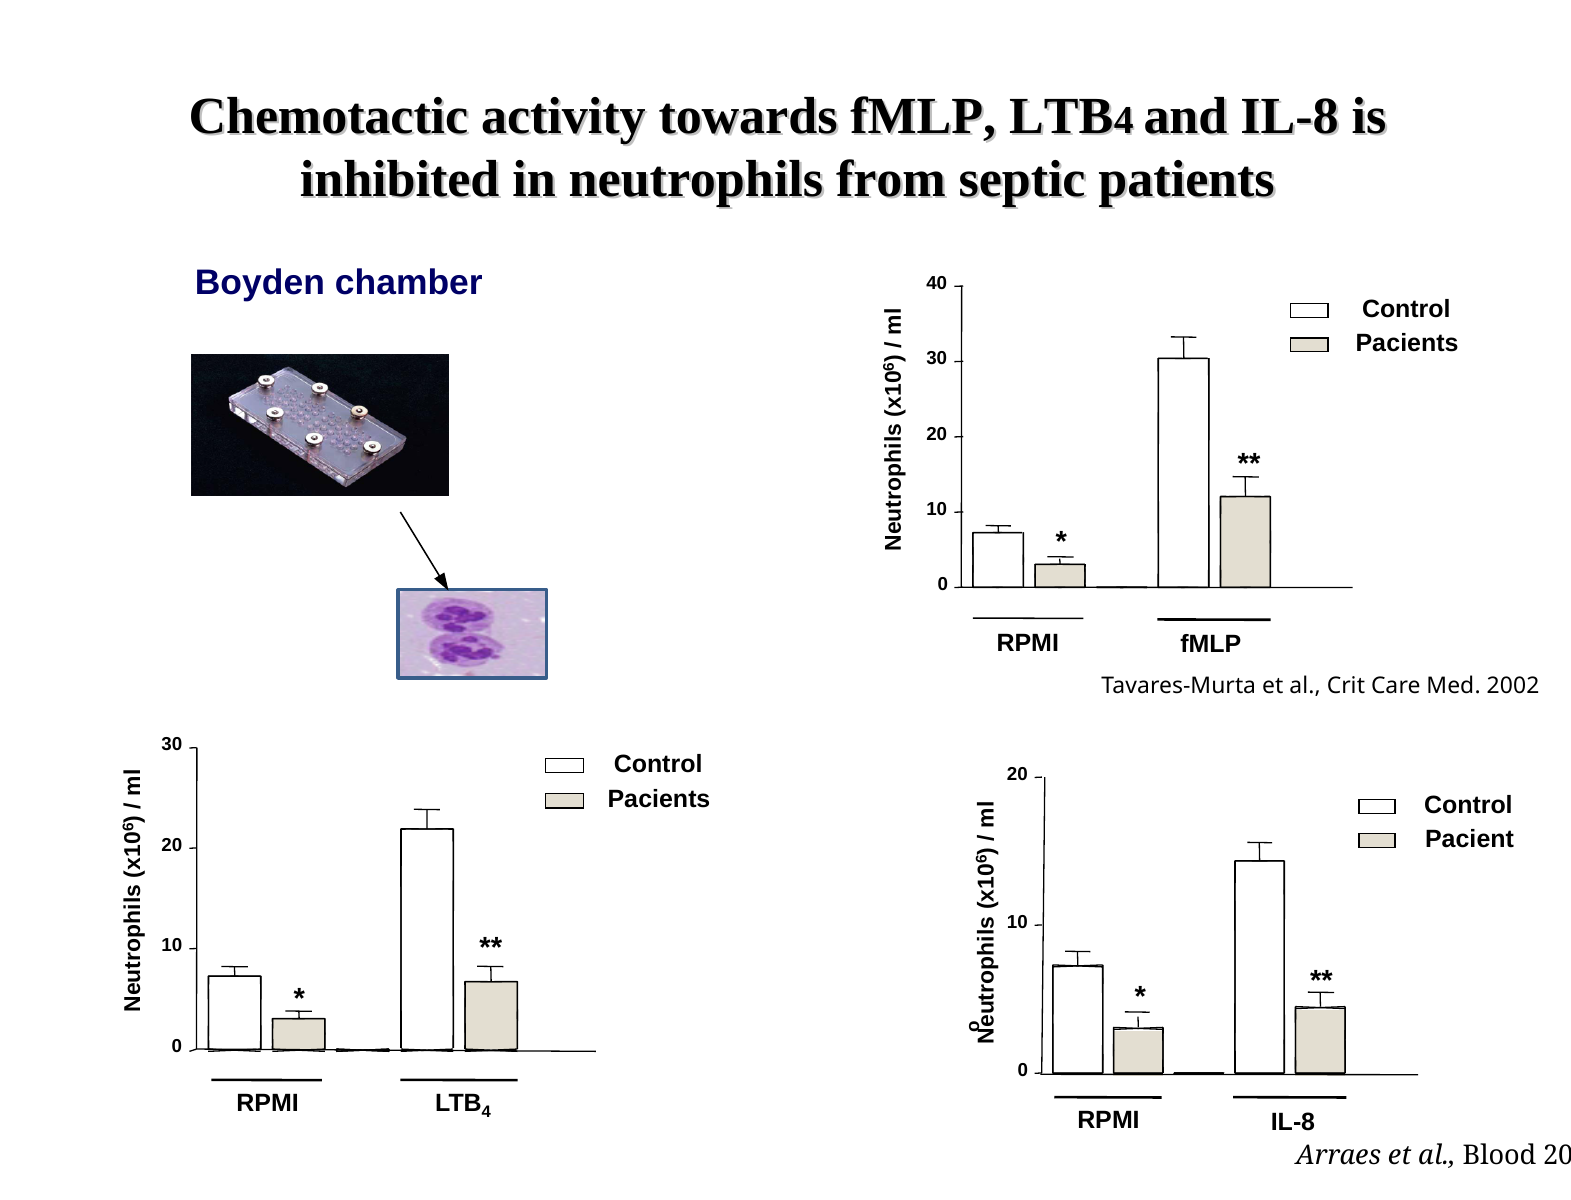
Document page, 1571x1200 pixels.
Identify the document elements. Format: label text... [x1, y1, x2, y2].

text_box Neutrophils (x106) / ml [870, 292, 913, 567]
text_box [93, 209, 1515, 1159]
text_box fMLP [1180, 632, 1242, 658]
text_box 0 [1017, 1061, 1028, 1080]
text_box Boyden chamber [181, 251, 497, 310]
text_box 20 [1007, 765, 1028, 784]
text_box RPMI [236, 1091, 299, 1117]
text_box 20 [926, 425, 947, 444]
text_box 10 [161, 937, 183, 956]
text_box Tavares-Murta et al., Crit Care Med. 2002 [1119, 663, 1523, 707]
text_box Neutrophils (x106) / ml [963, 785, 1006, 1060]
text_box Control [1362, 297, 1451, 322]
text_box ** [1310, 966, 1333, 996]
text_box 10 [926, 500, 947, 519]
text_box * [294, 984, 305, 1014]
text_box Pacients [607, 787, 711, 812]
text_box 40 [926, 274, 947, 293]
text_box ** [479, 934, 502, 963]
text_box Control [1424, 793, 1513, 819]
text_box Arraes et al., Blood 2006 [1279, 1129, 1553, 1178]
text_box 20 [161, 836, 183, 855]
text_box 30 [926, 349, 947, 369]
text_box IL-8 [1271, 1110, 1316, 1135]
chart [400, 591, 545, 676]
text_box Pacient [1425, 827, 1514, 853]
picture [191, 354, 449, 496]
text_box * [1135, 982, 1146, 1012]
text_box RPMI [1077, 1108, 1140, 1134]
text_box 20 [1007, 769, 1013, 777]
text_box 30 [161, 735, 183, 755]
text_box Neutrophils (x106) / ml [109, 753, 153, 1028]
text_box ** [1238, 450, 1261, 480]
text_box Pacients [1355, 331, 1459, 357]
text_box * [1056, 527, 1067, 557]
text_box Control [614, 752, 703, 778]
text_box LTB4 [421, 1088, 505, 1118]
text_box RPMI [997, 631, 1059, 656]
title Chemotactic activity towards fMLP, LTB4 and IL-8 is inhibited in neutrophils from septic patients [80, 73, 1495, 215]
text_box 0 [938, 575, 948, 595]
text_box 10 [1007, 913, 1028, 932]
text_box 0 [172, 1037, 182, 1056]
